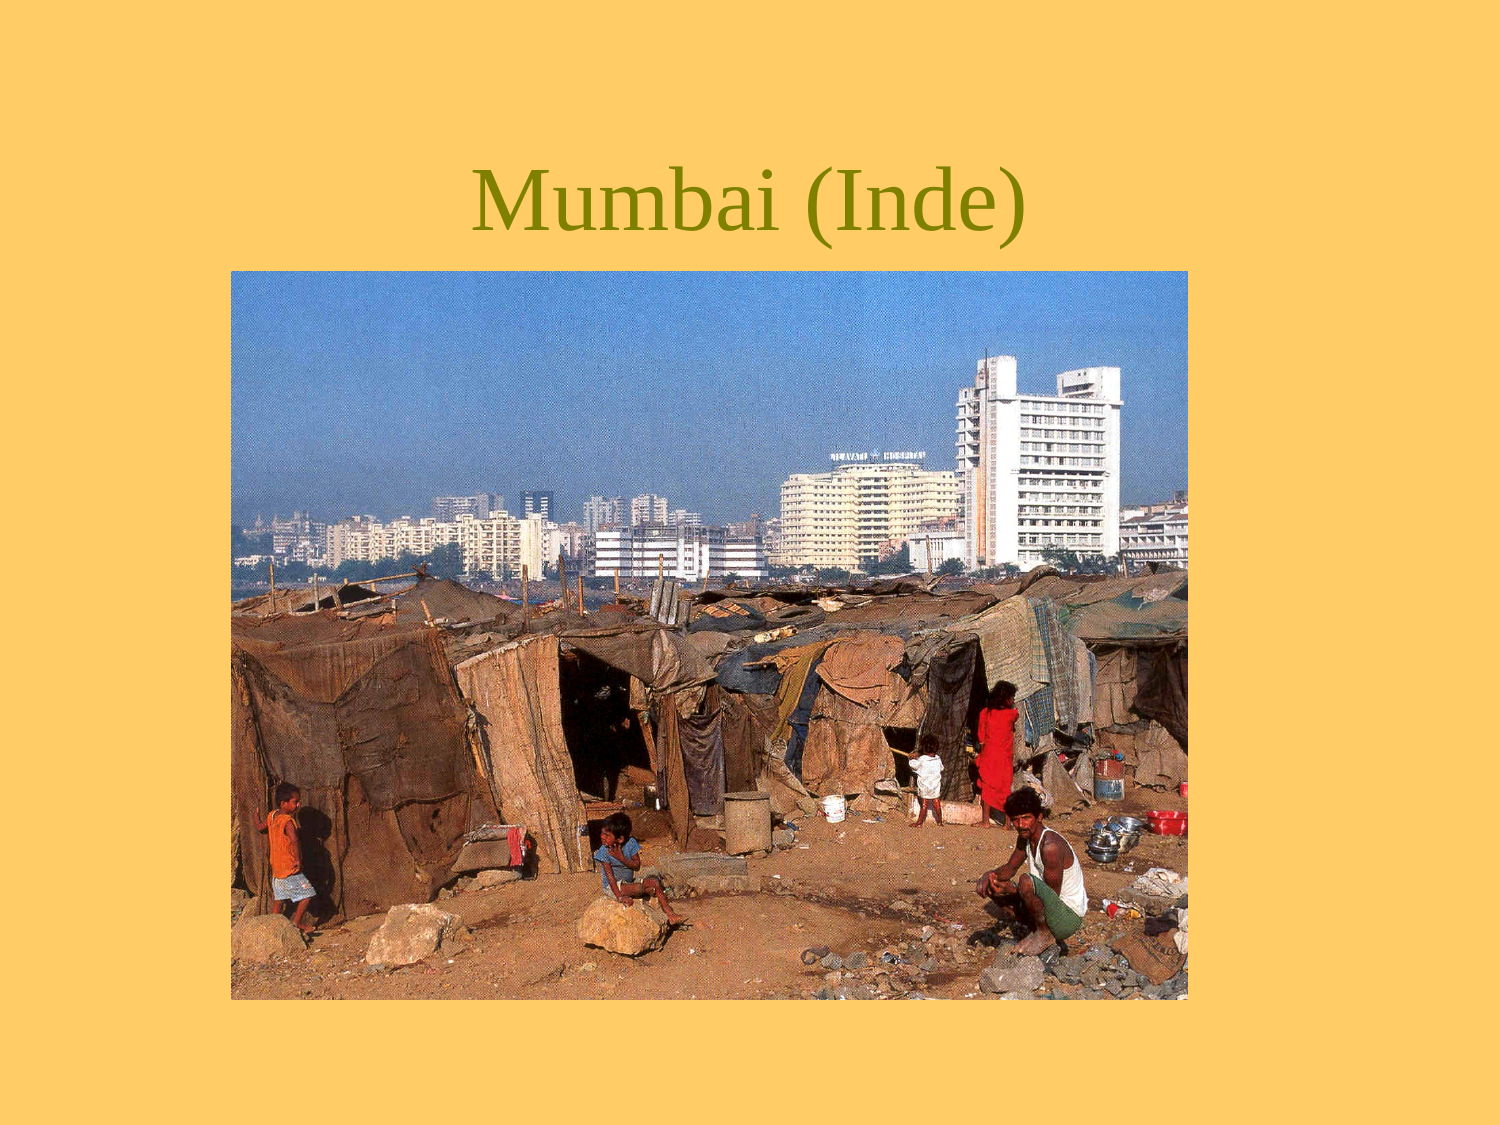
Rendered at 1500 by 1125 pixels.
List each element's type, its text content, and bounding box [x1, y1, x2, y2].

text_box Mumbai (Inde) [112, 99, 1388, 288]
picture [231, 271, 1188, 1000]
